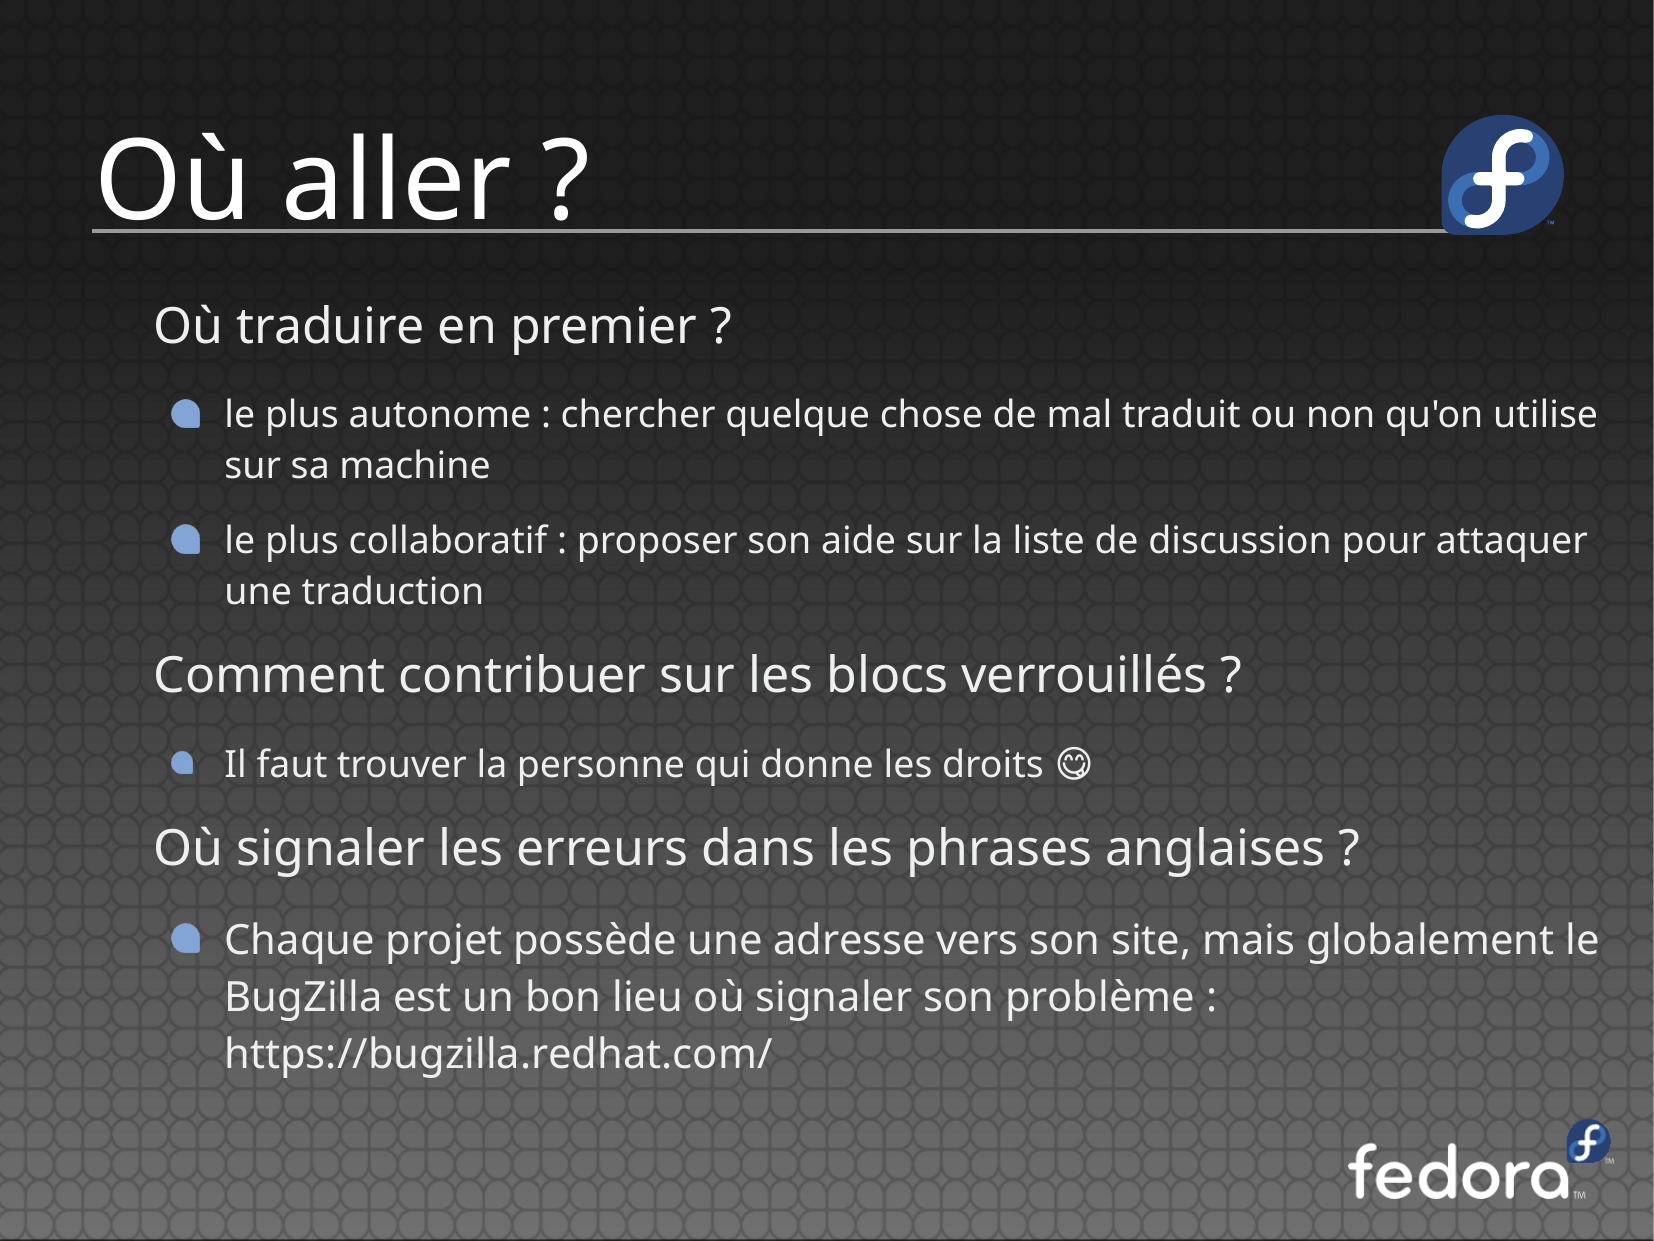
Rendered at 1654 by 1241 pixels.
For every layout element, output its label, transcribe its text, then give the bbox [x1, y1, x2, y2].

title Où aller ? [94, 100, 1426, 251]
picture [0, 0, 1654, 1241]
list Où traduire en premier ? le plus autonome : chercher quelque chose de mal traduit ou non qu'on utilise sur sa machine le plus collaboratif : proposer son aide sur la liste de discussion pour attaquer une traduction Comment contribuer sur les blocs verrouillés ? Il faut trouver la personne qui donne les droits 😋 Où signaler les erreurs dans les phrases anglaises ? Chaque projet possède une adresse vers son site, mais globalement le BugZilla est un bon lieu où signaler son problème : https://bugzilla.redhat.com/ [82, 290, 1631, 1134]
